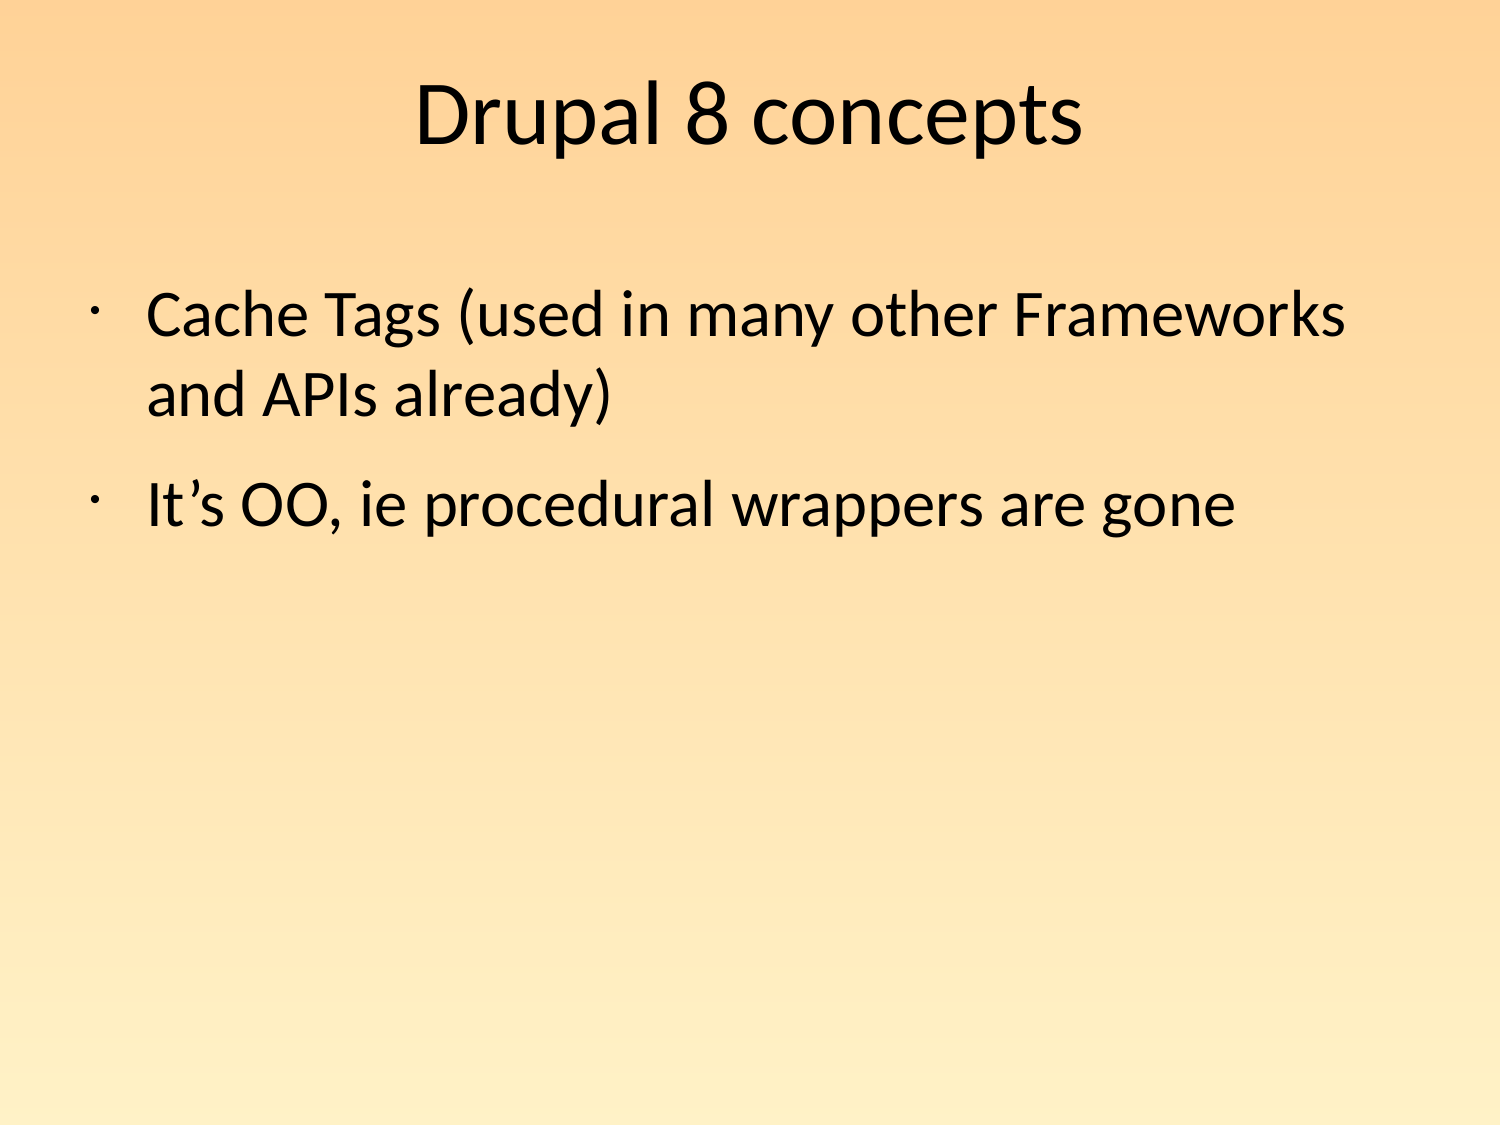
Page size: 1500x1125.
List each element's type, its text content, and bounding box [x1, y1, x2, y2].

list Cache Tags (used in many other Frameworks and APIs already) It’s OO, ie procedural wrappers are gone [75, 262, 1425, 1005]
title Drupal 8 concepts [75, 45, 1425, 233]
